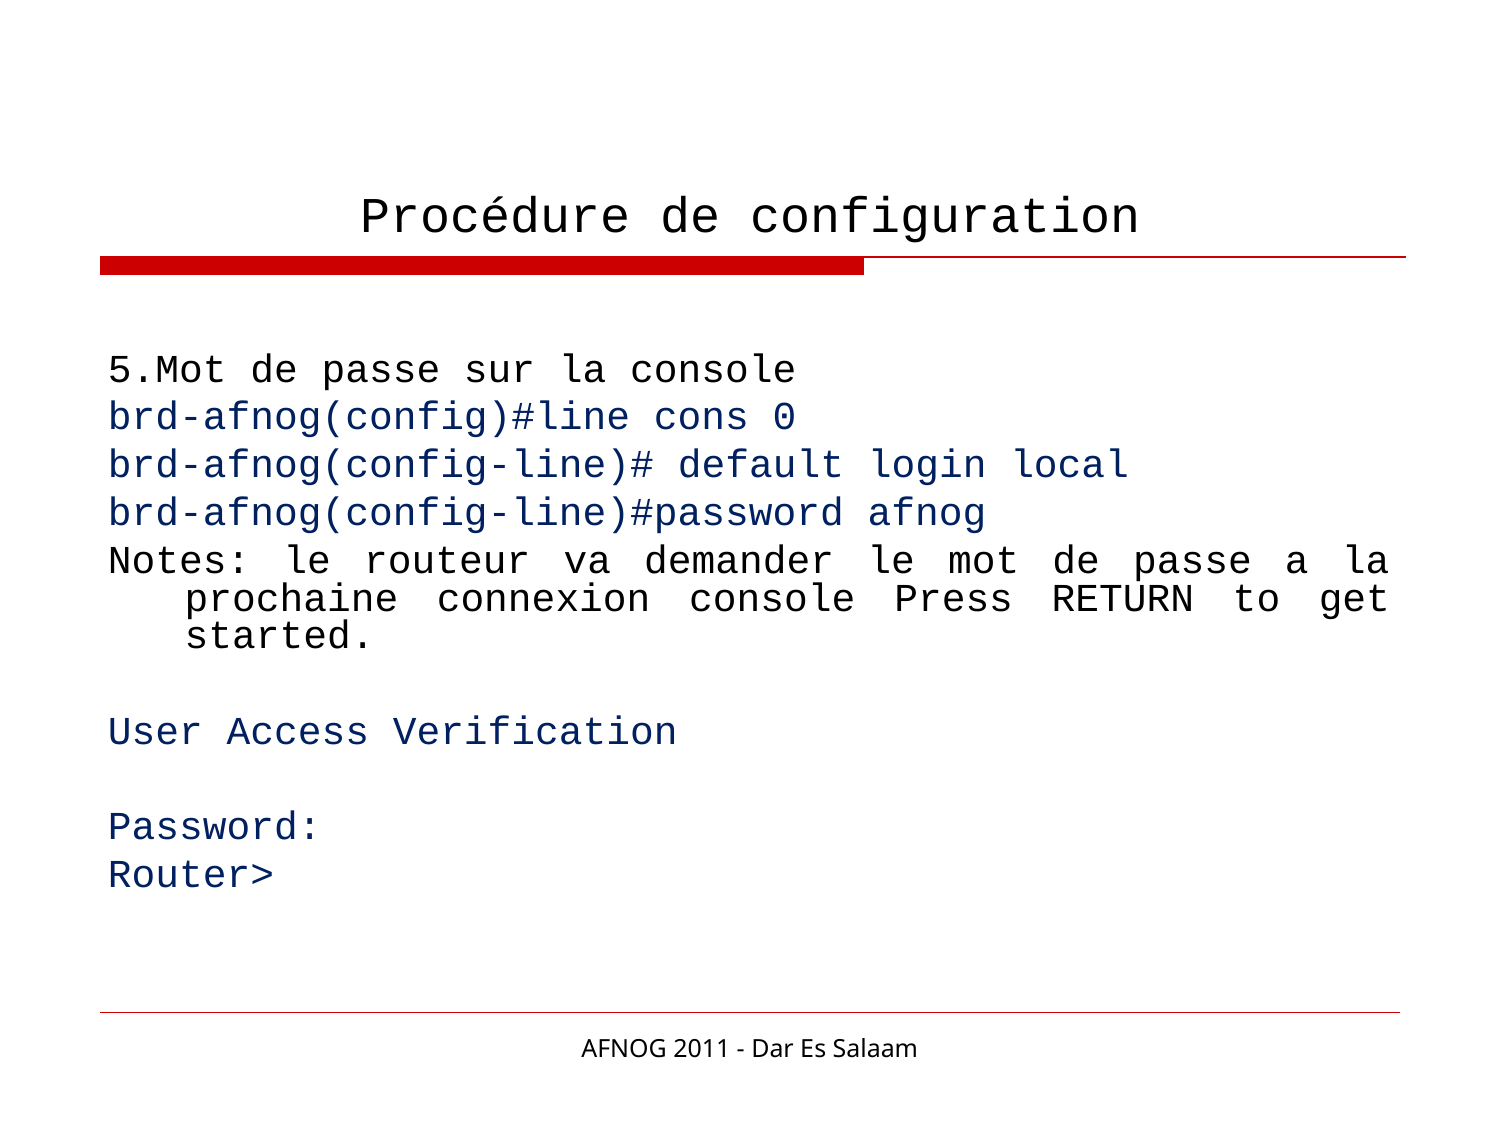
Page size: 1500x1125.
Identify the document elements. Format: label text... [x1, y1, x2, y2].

title Procédure de configuration [94, 49, 1407, 250]
text_box AFNOG 2011 - Dar Es Salaam [512, 1024, 988, 1103]
list 5.Mot de passe sur la console brd-afnog(config)#line cons 0 brd-afnog(config-line)# default login local brd-afnog(config-line)#password afnog Notes: le routeur va demander le mot de passe a la prochaine connexion console Press RETURN to get started. User Access Verification Password: Router> [92, 287, 1406, 907]
